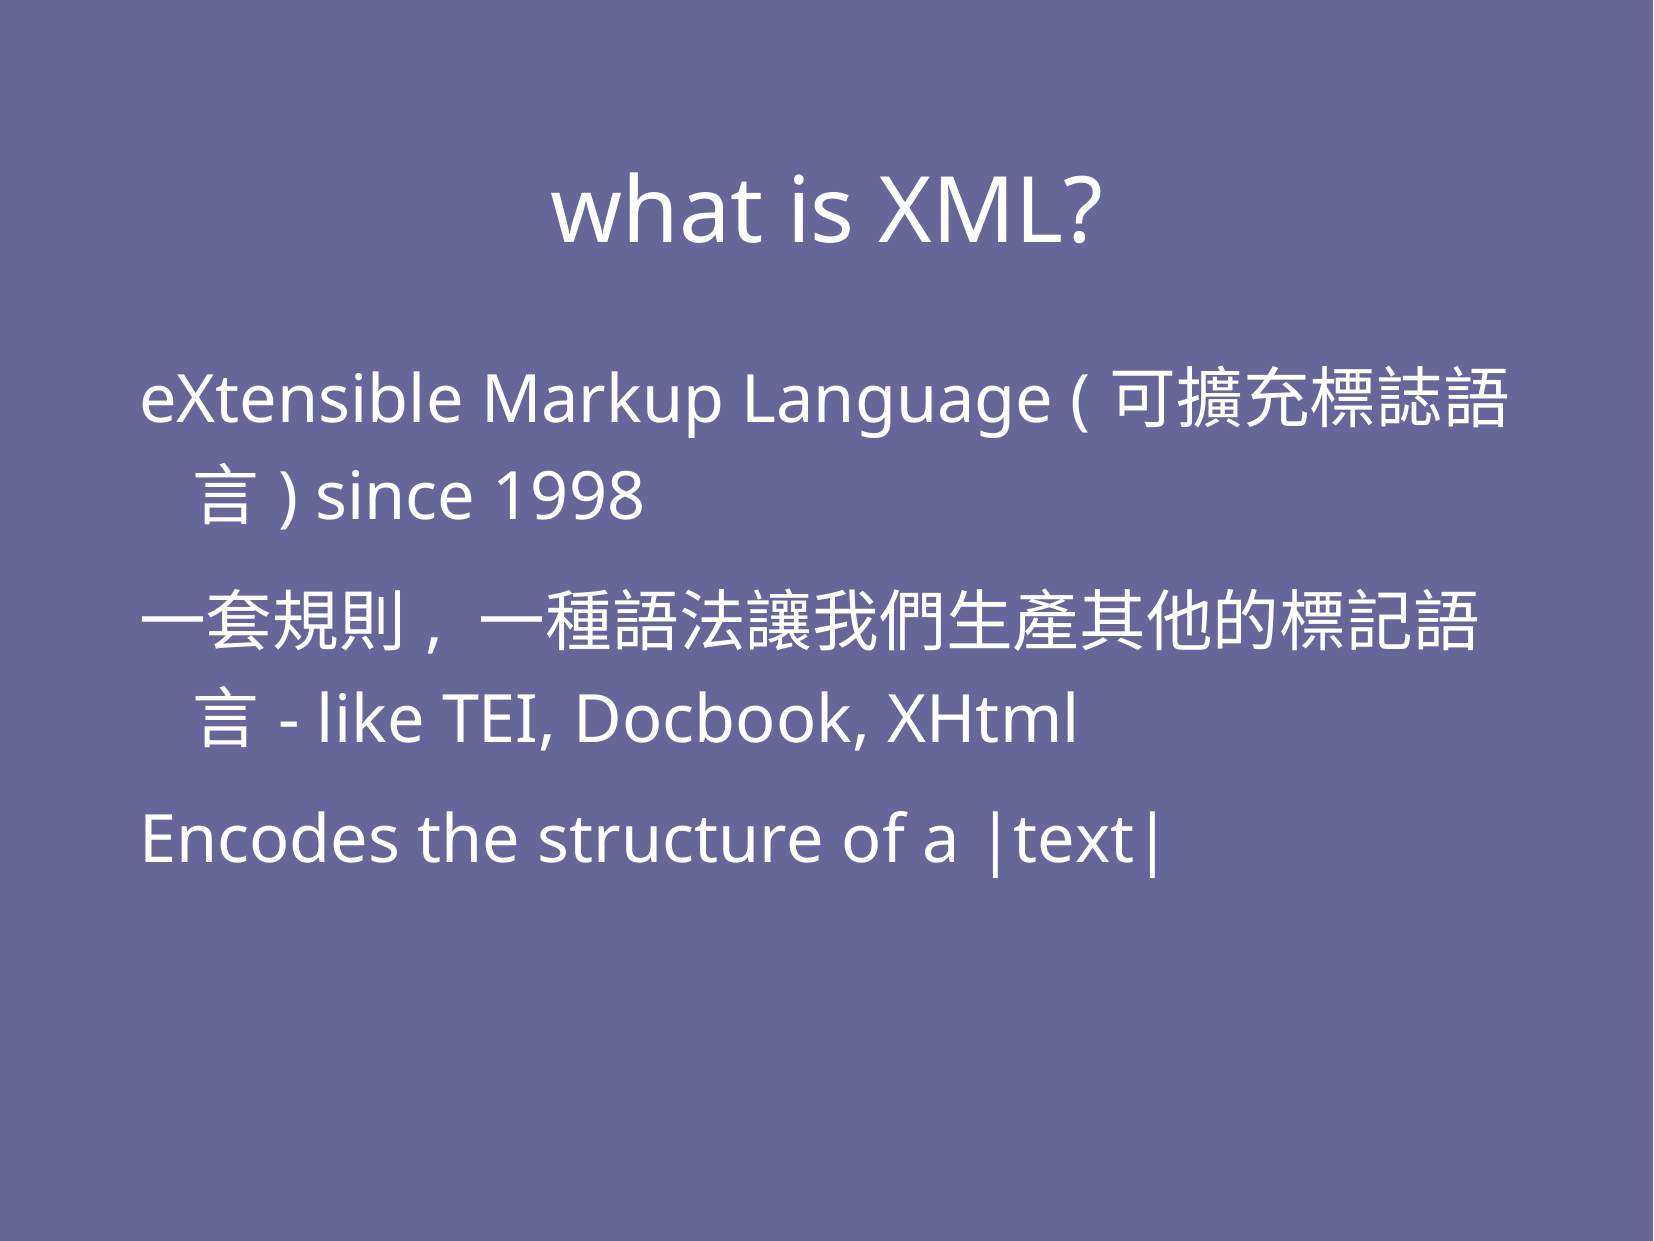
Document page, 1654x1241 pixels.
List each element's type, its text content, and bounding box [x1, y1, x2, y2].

list eXtensible Markup Language (可擴充標誌語言) since 1998 一套規則, 一種語法讓我們生產其他的標記語言- like TEI, Docbook, XHtml Encodes the structure of a |text| [121, 344, 1534, 1127]
title what is XML? [121, 102, 1534, 311]
